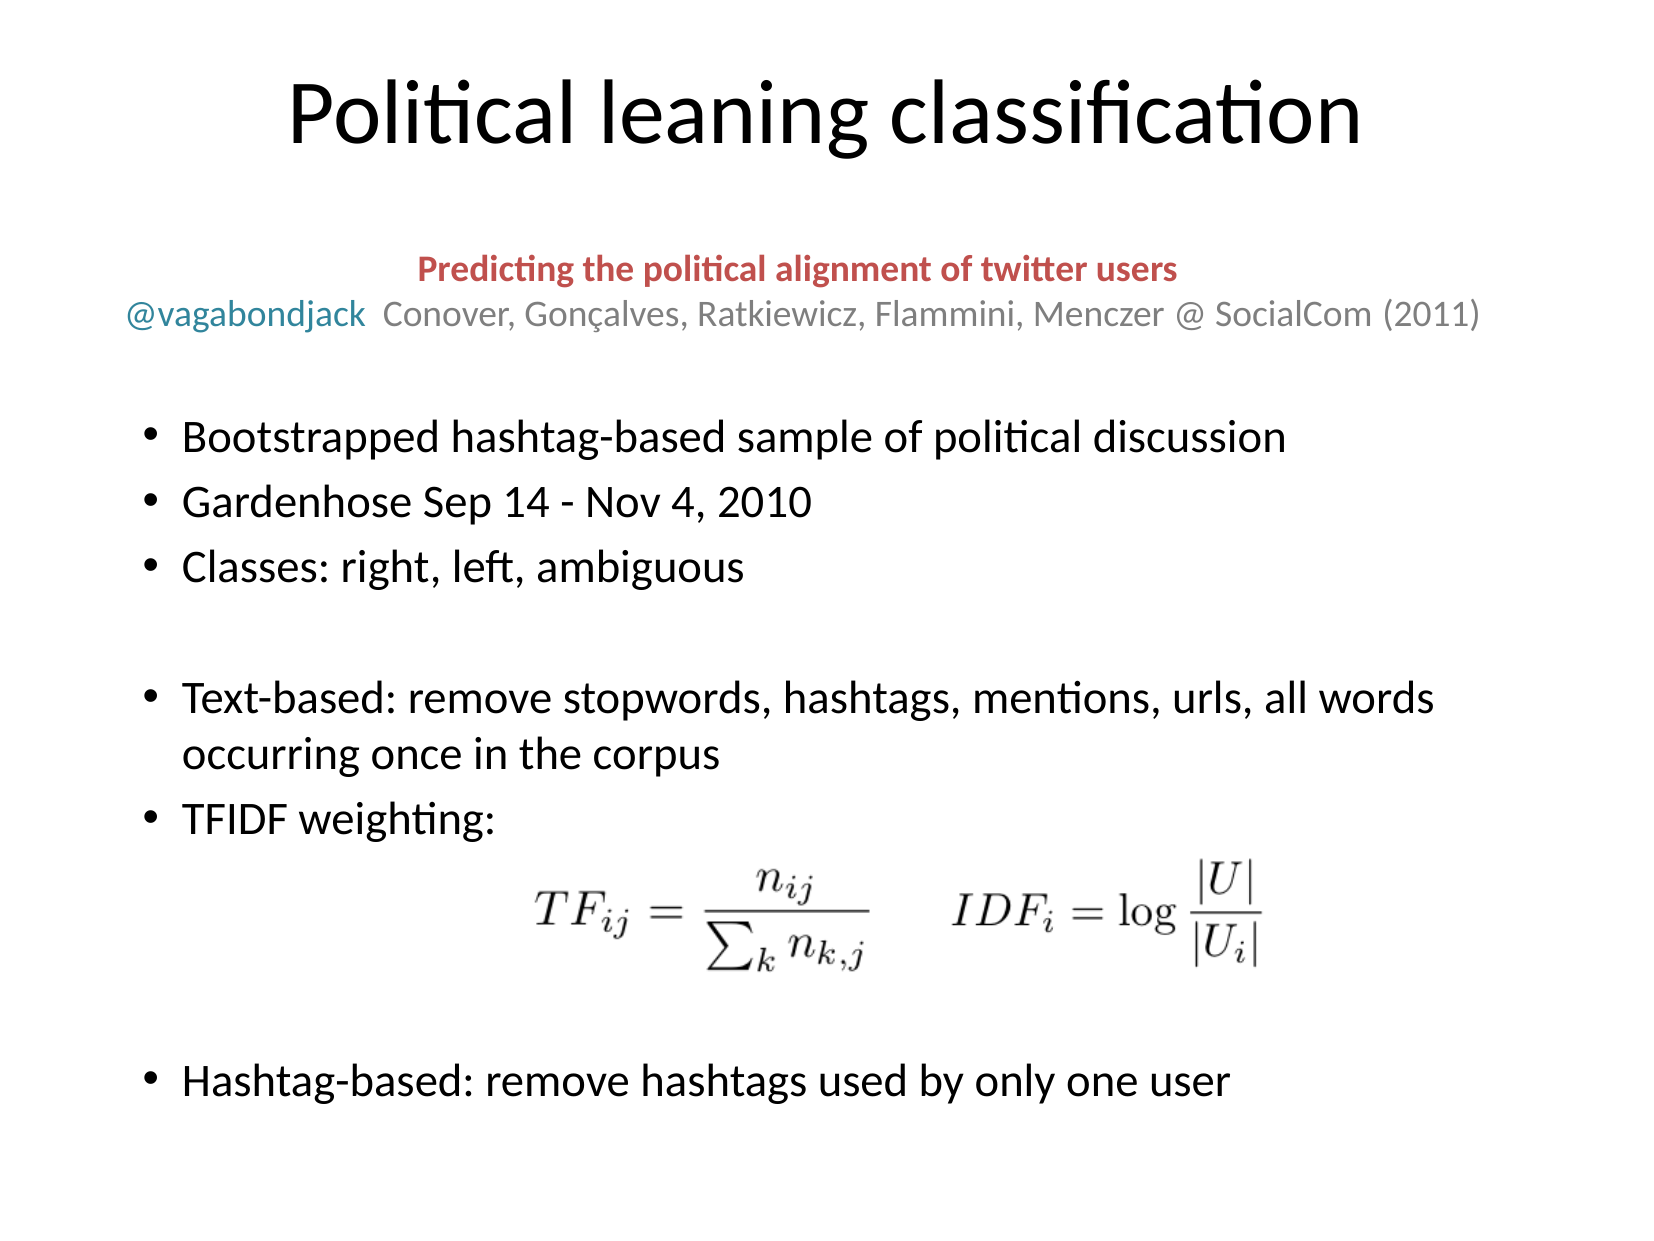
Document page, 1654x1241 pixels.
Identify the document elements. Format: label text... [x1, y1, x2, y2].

picture [939, 845, 1270, 978]
picture [522, 856, 877, 989]
list Bootstrapped hashtag-based sample of political discussion Gardenhose Sep 14 - Nov 4, 2010 Classes: right, left, ambiguous Text-based: remove stopwords, hashtags, mentions, urls, all words occurring once in the corpus TFIDF weighting: Hashtag-based: remove hashtags used by only one user [127, 397, 1478, 1117]
title Political leaning classification [82, 3, 1571, 211]
text_box Predicting the political alignment of twitter users @vagabondjack Conover, Gonçalves, Ratkiewicz, Flammini, Menczer @ SocialCom (2011) [52, 236, 1553, 342]
